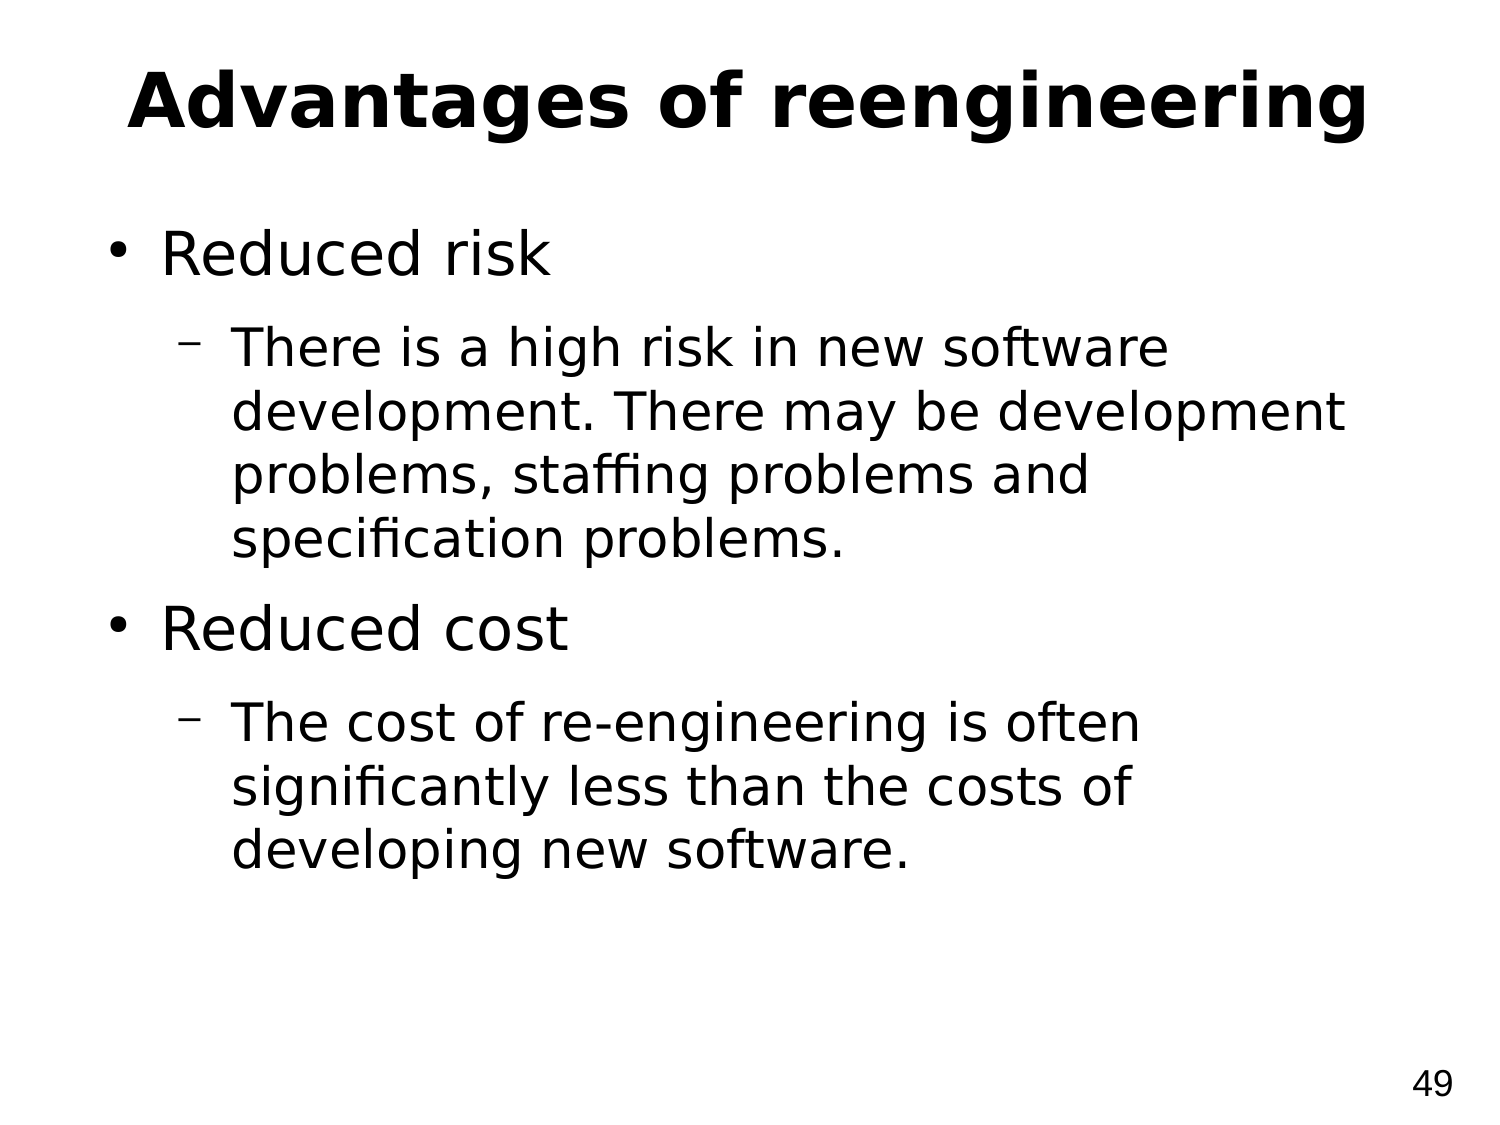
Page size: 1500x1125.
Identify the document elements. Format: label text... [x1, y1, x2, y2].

title Advantages of reengineering [75, 44, 1425, 177]
list Reduced risk There is a high risk in new software development. There may be development problems, staffing problems and specification problems. Reduced cost The cost of re-engineering is often significantly less than the costs of developing new software. [75, 206, 1425, 1093]
